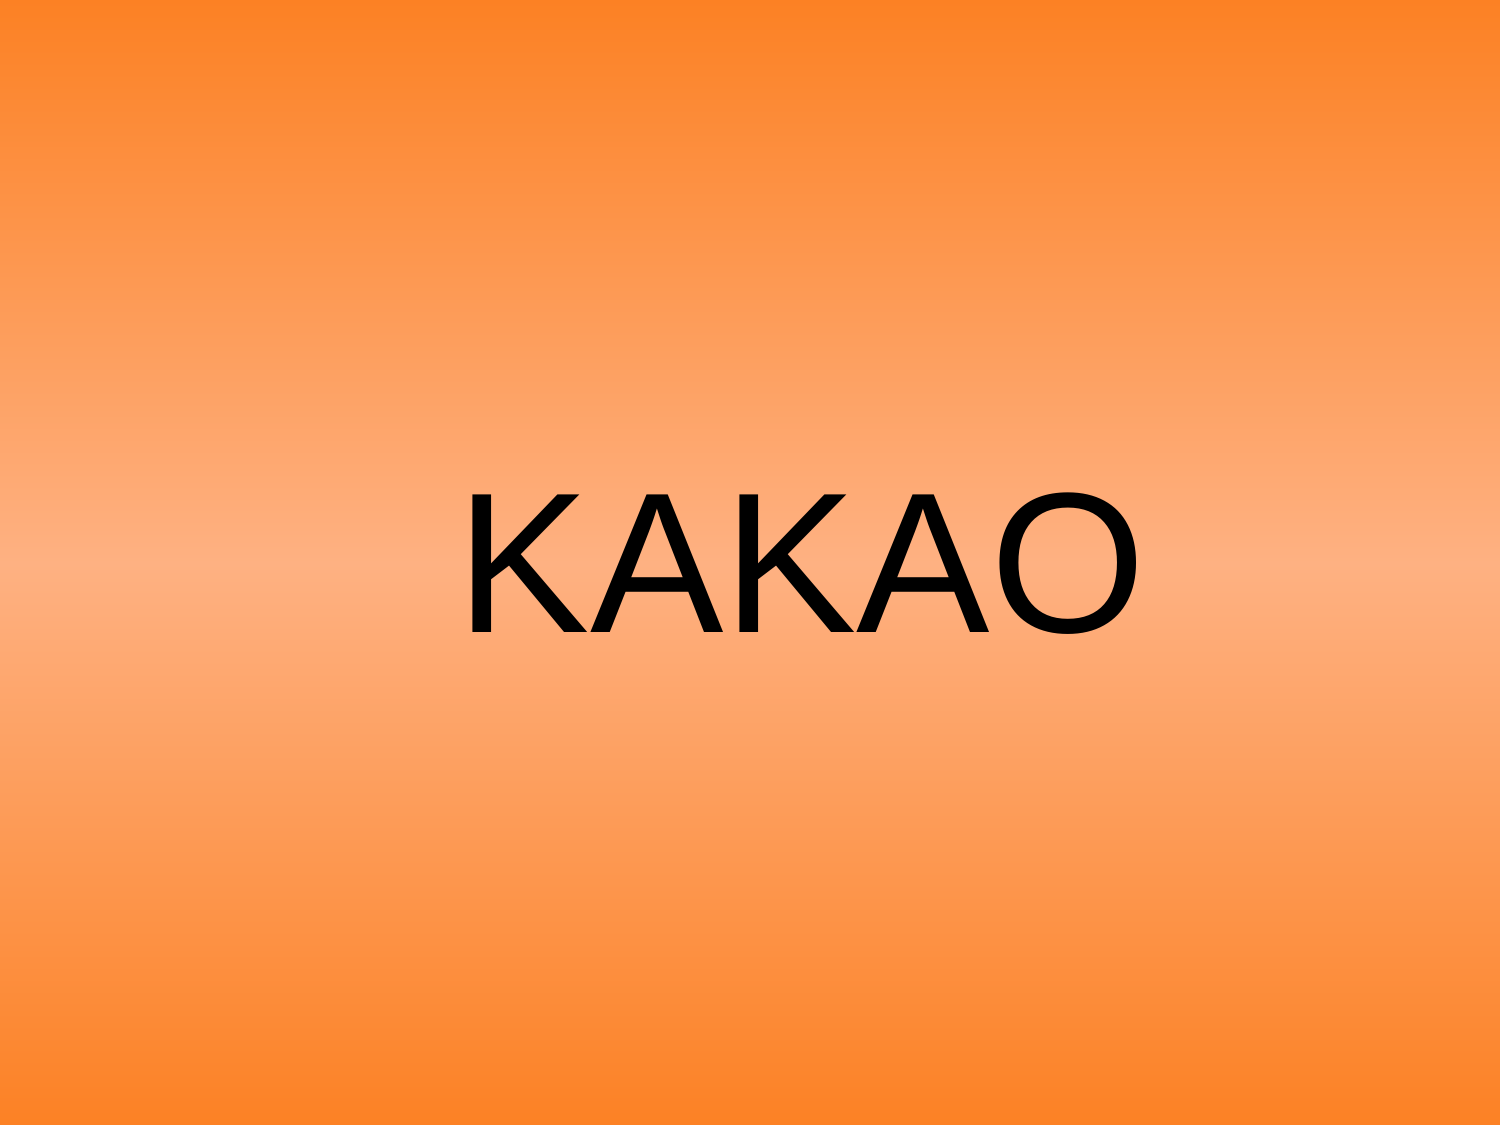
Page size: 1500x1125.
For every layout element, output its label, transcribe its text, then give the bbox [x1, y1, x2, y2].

list KAKAO [164, 424, 1440, 680]
